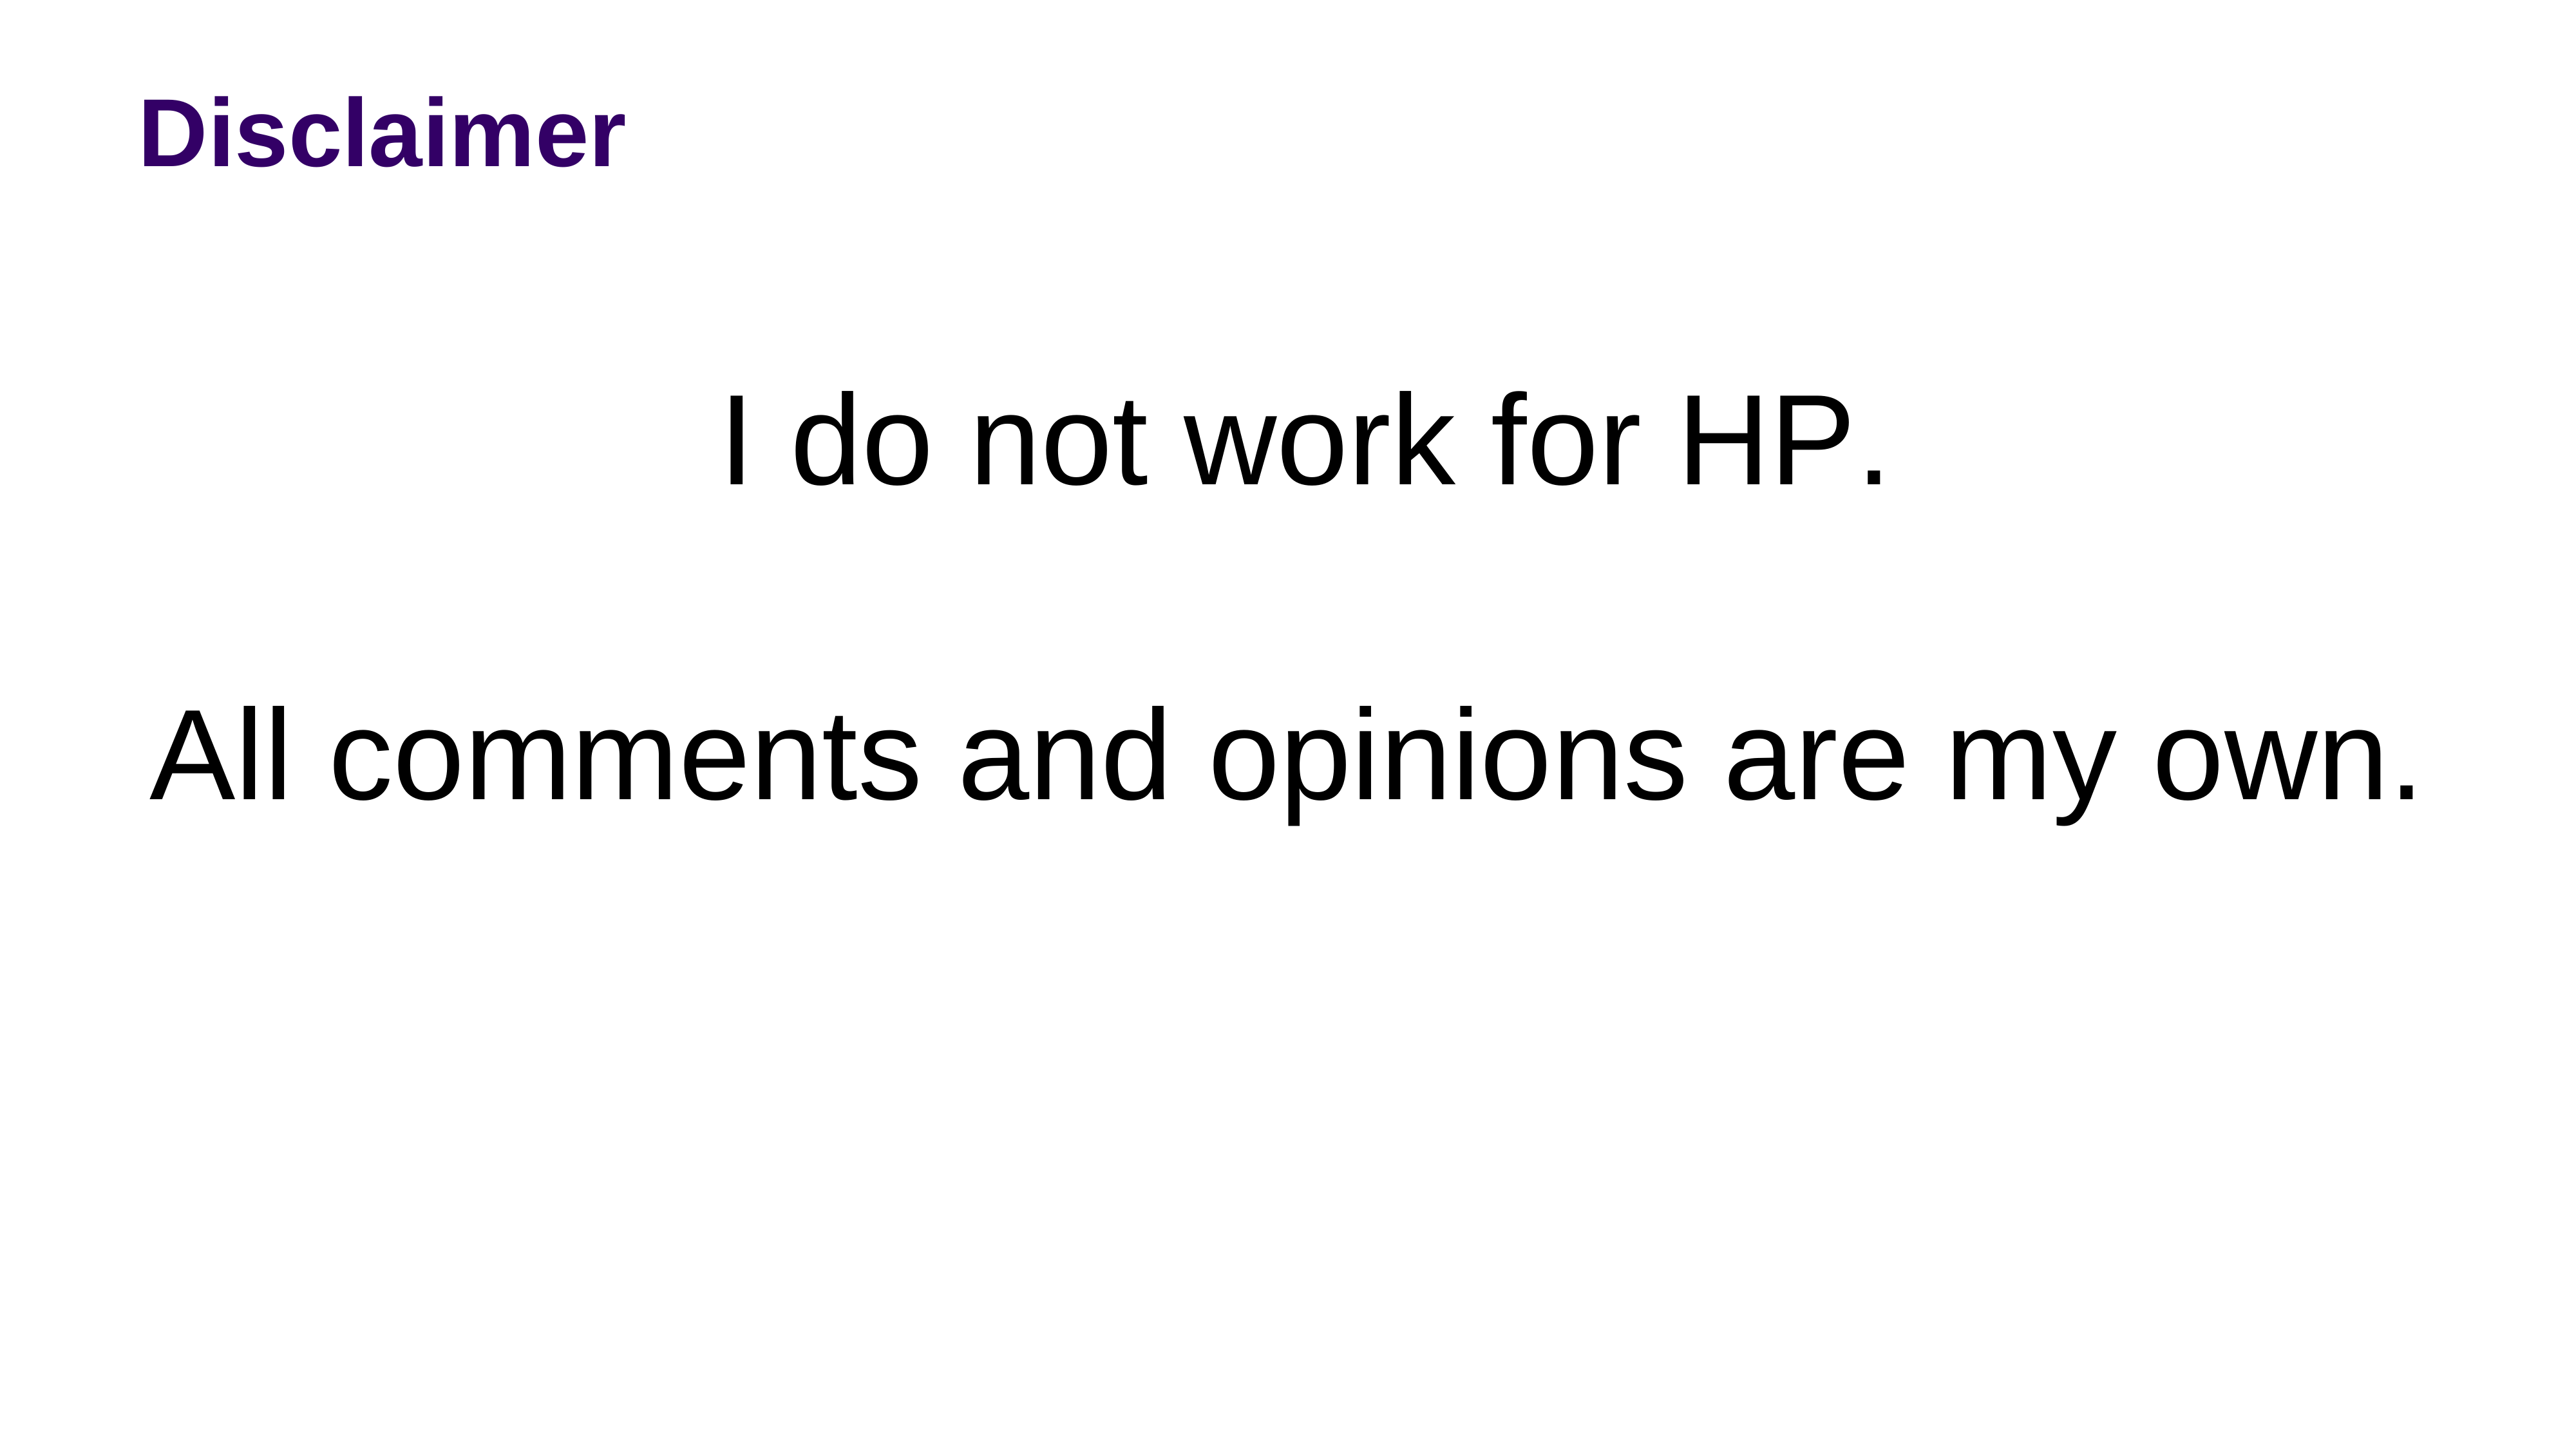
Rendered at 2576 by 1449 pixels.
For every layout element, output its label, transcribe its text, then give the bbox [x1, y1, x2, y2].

title Disclaimer [128, 26, 2120, 300]
list I do not work for HP. All comments and opinions are my own. [128, 363, 2447, 1340]
